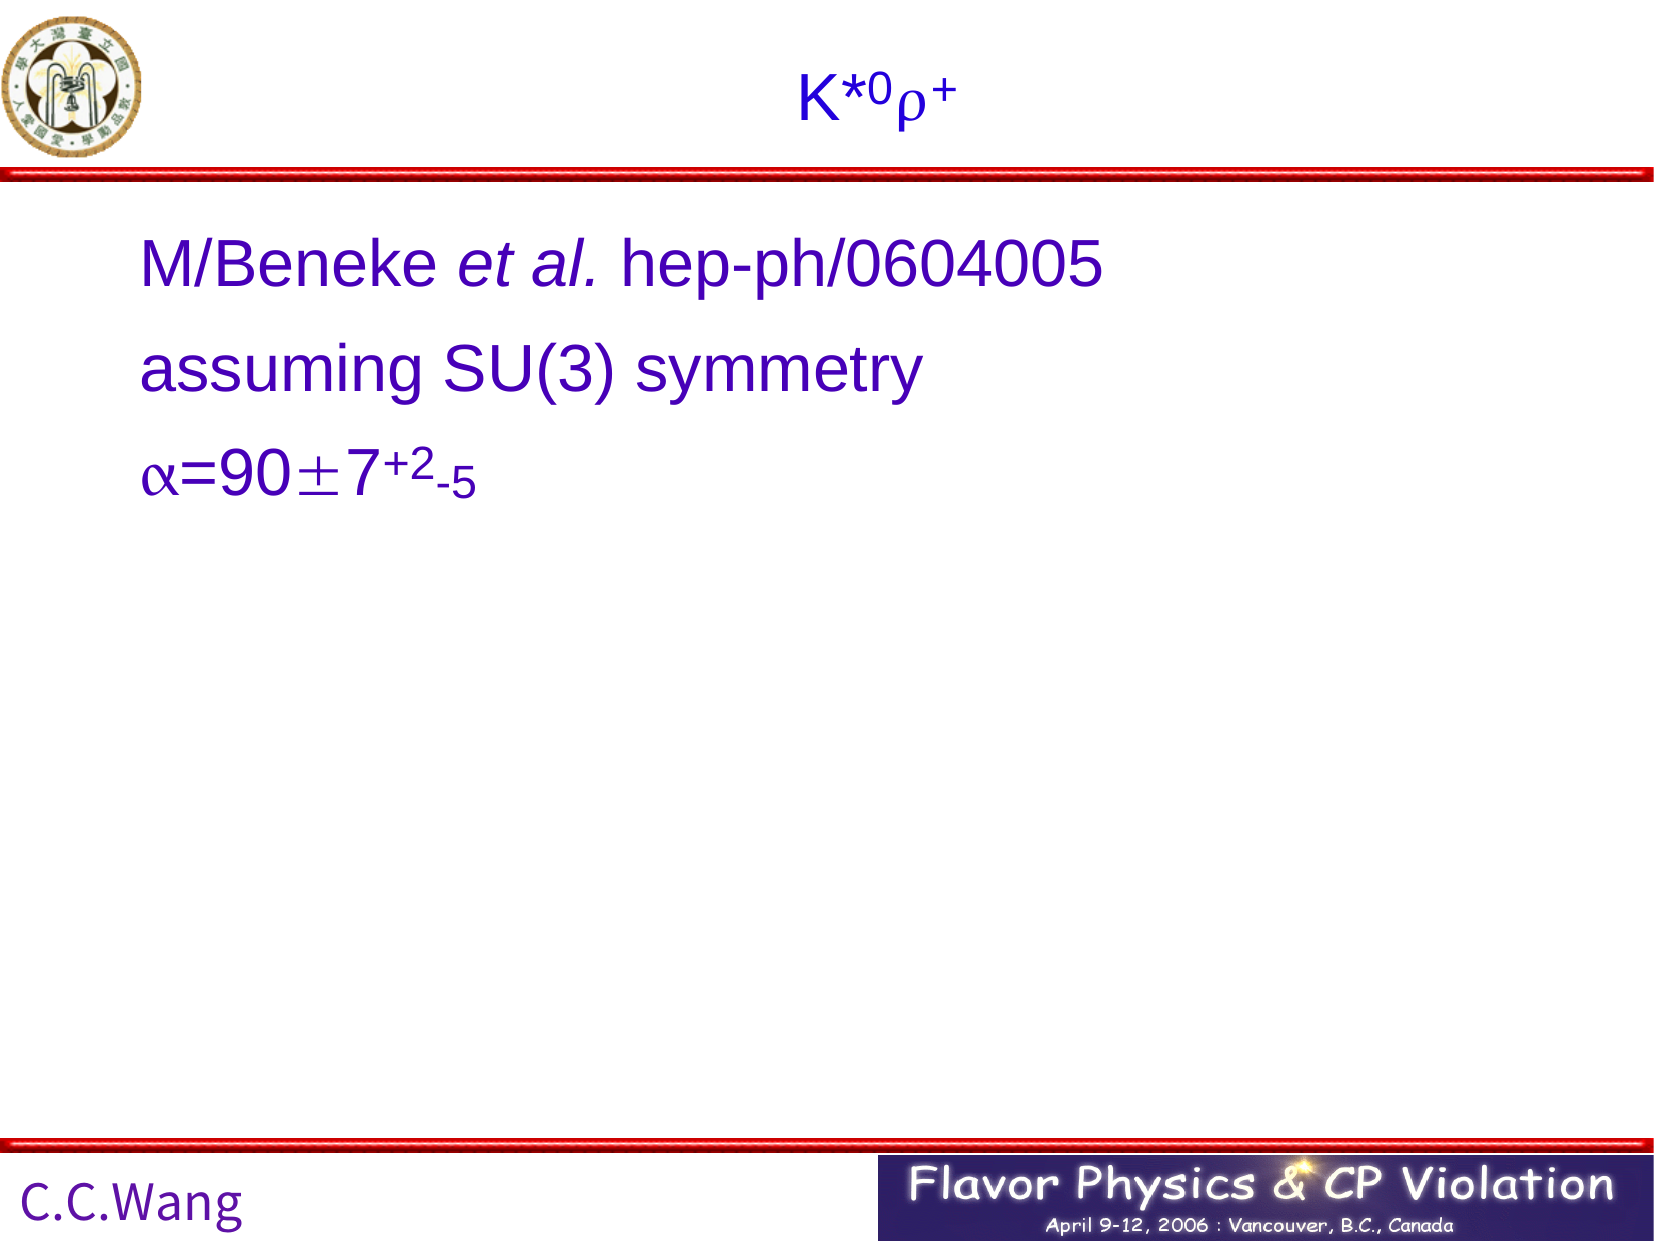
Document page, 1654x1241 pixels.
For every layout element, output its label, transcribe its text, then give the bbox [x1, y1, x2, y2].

picture [0, 15, 143, 159]
list M/Beneke et al. hep-ph/0604005 assuming SU(3) symmetry =90±7+2-5 [121, 226, 1534, 1127]
title K*0+ [140, 22, 1520, 173]
picture [0, 1138, 1654, 1153]
picture [878, 1155, 1654, 1241]
picture [0, 167, 1654, 182]
